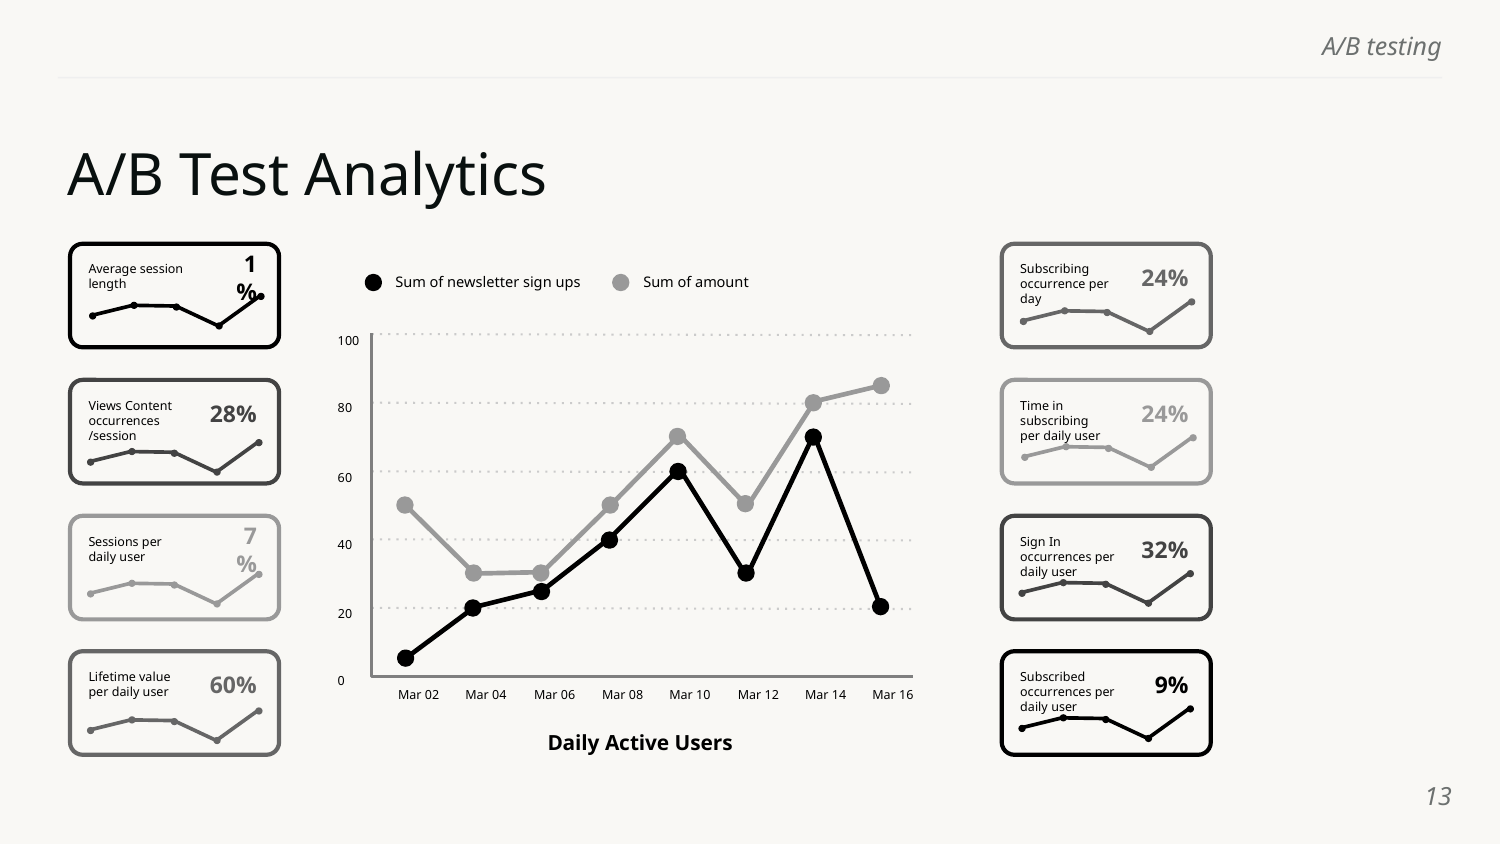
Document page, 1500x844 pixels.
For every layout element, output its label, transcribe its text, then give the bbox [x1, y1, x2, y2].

text_box [172, 303, 181, 311]
text_box Sum of newsletter sign ups [380, 265, 641, 285]
text_box Time in subscribing per daily user [1020, 397, 1146, 430]
text_box Mar 12 [722, 679, 790, 699]
text_box [671, 464, 685, 479]
slide_number <number> [1361, 764, 1452, 830]
text_box 100 [322, 325, 386, 344]
title A/B Test Analytics [67, 136, 1452, 213]
text_box Daily Active Users [541, 730, 739, 749]
text_box [534, 585, 549, 599]
text_box [609, 504, 617, 512]
text_box [1018, 589, 1026, 597]
text_box [213, 736, 221, 745]
text_box 24% [1116, 264, 1189, 290]
text_box 60 [322, 462, 381, 482]
text_box [1059, 714, 1068, 722]
text_box 60% [204, 672, 257, 697]
text_box [86, 590, 95, 598]
text_box Sum of amount [628, 265, 790, 284]
text_box [257, 292, 265, 301]
text_box 9% [1136, 672, 1189, 697]
text_box [875, 379, 888, 393]
text_box [1144, 734, 1153, 743]
text_box [1018, 724, 1026, 733]
text_box [874, 600, 888, 614]
text_box [130, 301, 138, 309]
text_box Mar 06 [519, 679, 587, 699]
text_box [472, 566, 480, 571]
text_box 28% [204, 400, 257, 426]
text_box [534, 571, 548, 580]
text_box [1147, 463, 1155, 471]
text_box [1189, 434, 1197, 442]
text_box 80 [322, 392, 381, 412]
text_box [1021, 453, 1029, 461]
text_box [1061, 307, 1069, 315]
text_box [670, 429, 684, 439]
text_box [89, 312, 97, 320]
text_box 7% [224, 536, 257, 562]
text_box Mar 16 [857, 679, 930, 699]
text_box Views Content occurrences /session [88, 397, 214, 430]
text_box Mar 04 [450, 679, 519, 699]
text_box [602, 533, 617, 547]
text_box [215, 322, 223, 330]
text_box Mar 10 [654, 679, 722, 699]
text_box [1186, 705, 1194, 713]
text_box [1019, 317, 1028, 326]
text_box [1146, 327, 1154, 336]
text_box [213, 600, 221, 608]
text_box Lifetime value per daily user [88, 668, 207, 701]
text_box [366, 275, 380, 290]
text_box [466, 601, 480, 615]
text_box [255, 570, 263, 579]
text_box [1144, 599, 1153, 607]
text_box [86, 726, 95, 735]
text_box 24% [1131, 400, 1189, 426]
text_box [1059, 579, 1068, 587]
text_box [255, 707, 263, 715]
text_box [813, 403, 820, 410]
text_box [467, 571, 480, 580]
text_box [1188, 298, 1196, 306]
text_box Sessions per daily user [88, 533, 189, 566]
text_box [170, 581, 178, 589]
text_box [86, 458, 95, 466]
text_box [128, 579, 136, 587]
text_box [1062, 443, 1070, 451]
text_box Subscribing occurrence per day [1020, 261, 1127, 293]
text_box [806, 430, 820, 444]
text_box Mar 14 [790, 679, 857, 699]
text_box Sign In occurrences per daily user [1020, 533, 1127, 566]
text_box 1% [224, 264, 257, 290]
text_box [128, 716, 136, 724]
text_box Mar 08 [587, 679, 654, 699]
text_box [213, 468, 221, 476]
text_box [614, 285, 627, 290]
text_box [128, 447, 136, 456]
text_box [1103, 308, 1111, 317]
text_box [1104, 444, 1113, 453]
text_box 32% [1098, 536, 1189, 562]
text_box [1102, 715, 1110, 724]
text_box [170, 449, 178, 457]
text_box [1102, 580, 1110, 588]
text_box [603, 498, 613, 507]
text_box 40 [322, 529, 381, 549]
text_box 20 [322, 598, 380, 618]
text_box [170, 717, 178, 726]
text_box Mar 02 [383, 679, 450, 699]
text_box [806, 396, 818, 407]
text_box [739, 566, 753, 580]
text_box Subscribed occurrences per daily user [1020, 668, 1145, 701]
text_box [399, 651, 413, 665]
text_box 0 [322, 665, 371, 685]
text_box [738, 502, 752, 511]
text_box [255, 439, 263, 447]
text_box [398, 498, 412, 512]
text_box Average session length [88, 261, 207, 293]
text_box [1186, 570, 1194, 578]
